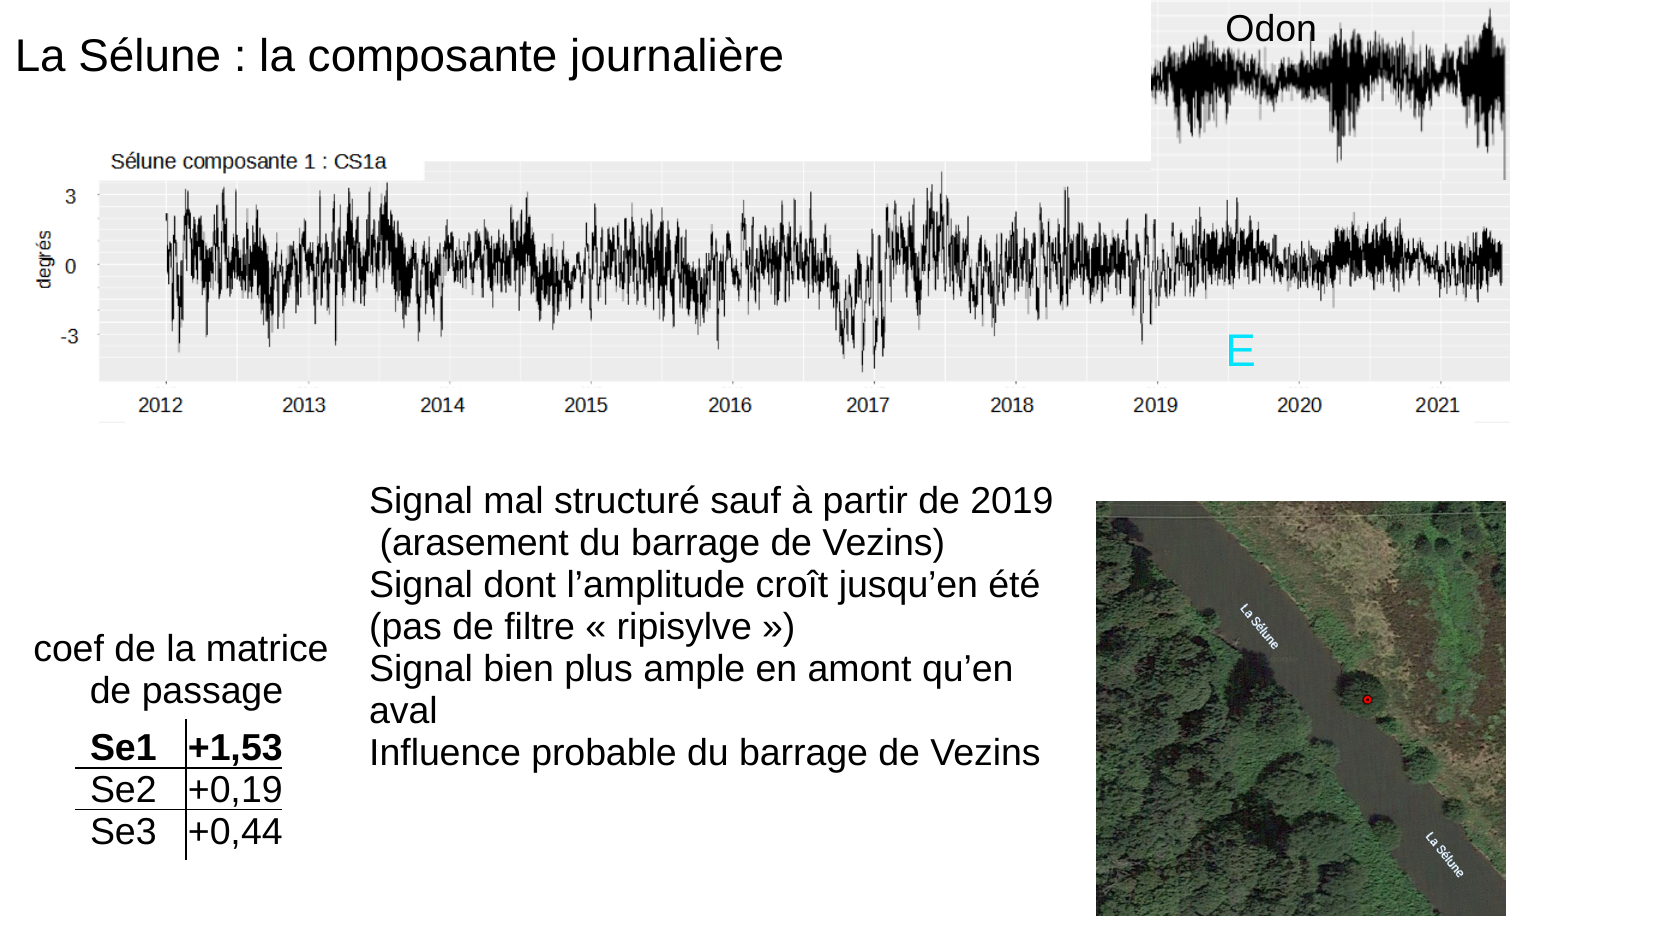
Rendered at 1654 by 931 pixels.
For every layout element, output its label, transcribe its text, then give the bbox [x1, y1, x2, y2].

text_box Se1 +1,53 Se2 +0,19 Se3 +0,44 [75, 718, 298, 860]
picture [29, 0, 1510, 423]
picture [1096, 501, 1506, 916]
text_box La Sélune : la composante journalière [0, 22, 800, 89]
text_box Odon [1210, 0, 1332, 57]
text_box Se1 +1,53 Se2 +0,19 Se3 +0,44 [75, 810, 185, 860]
text_box Se1 +1,53 Se2 +0,19 Se3 +0,44 [75, 769, 185, 809]
text_box coef de la matrice de passage [18, 620, 354, 719]
text_box Signal mal structuré sauf à partir de 2019 (arasement du barrage de Vezins) Signal dont l’amplitude croît jusqu’en été (pas de filtre « ripisylve ») Signal bien plus ample en amont qu’en aval Influence probable du barrage de Vezins [354, 472, 1069, 824]
text_box E [1210, 317, 1271, 384]
